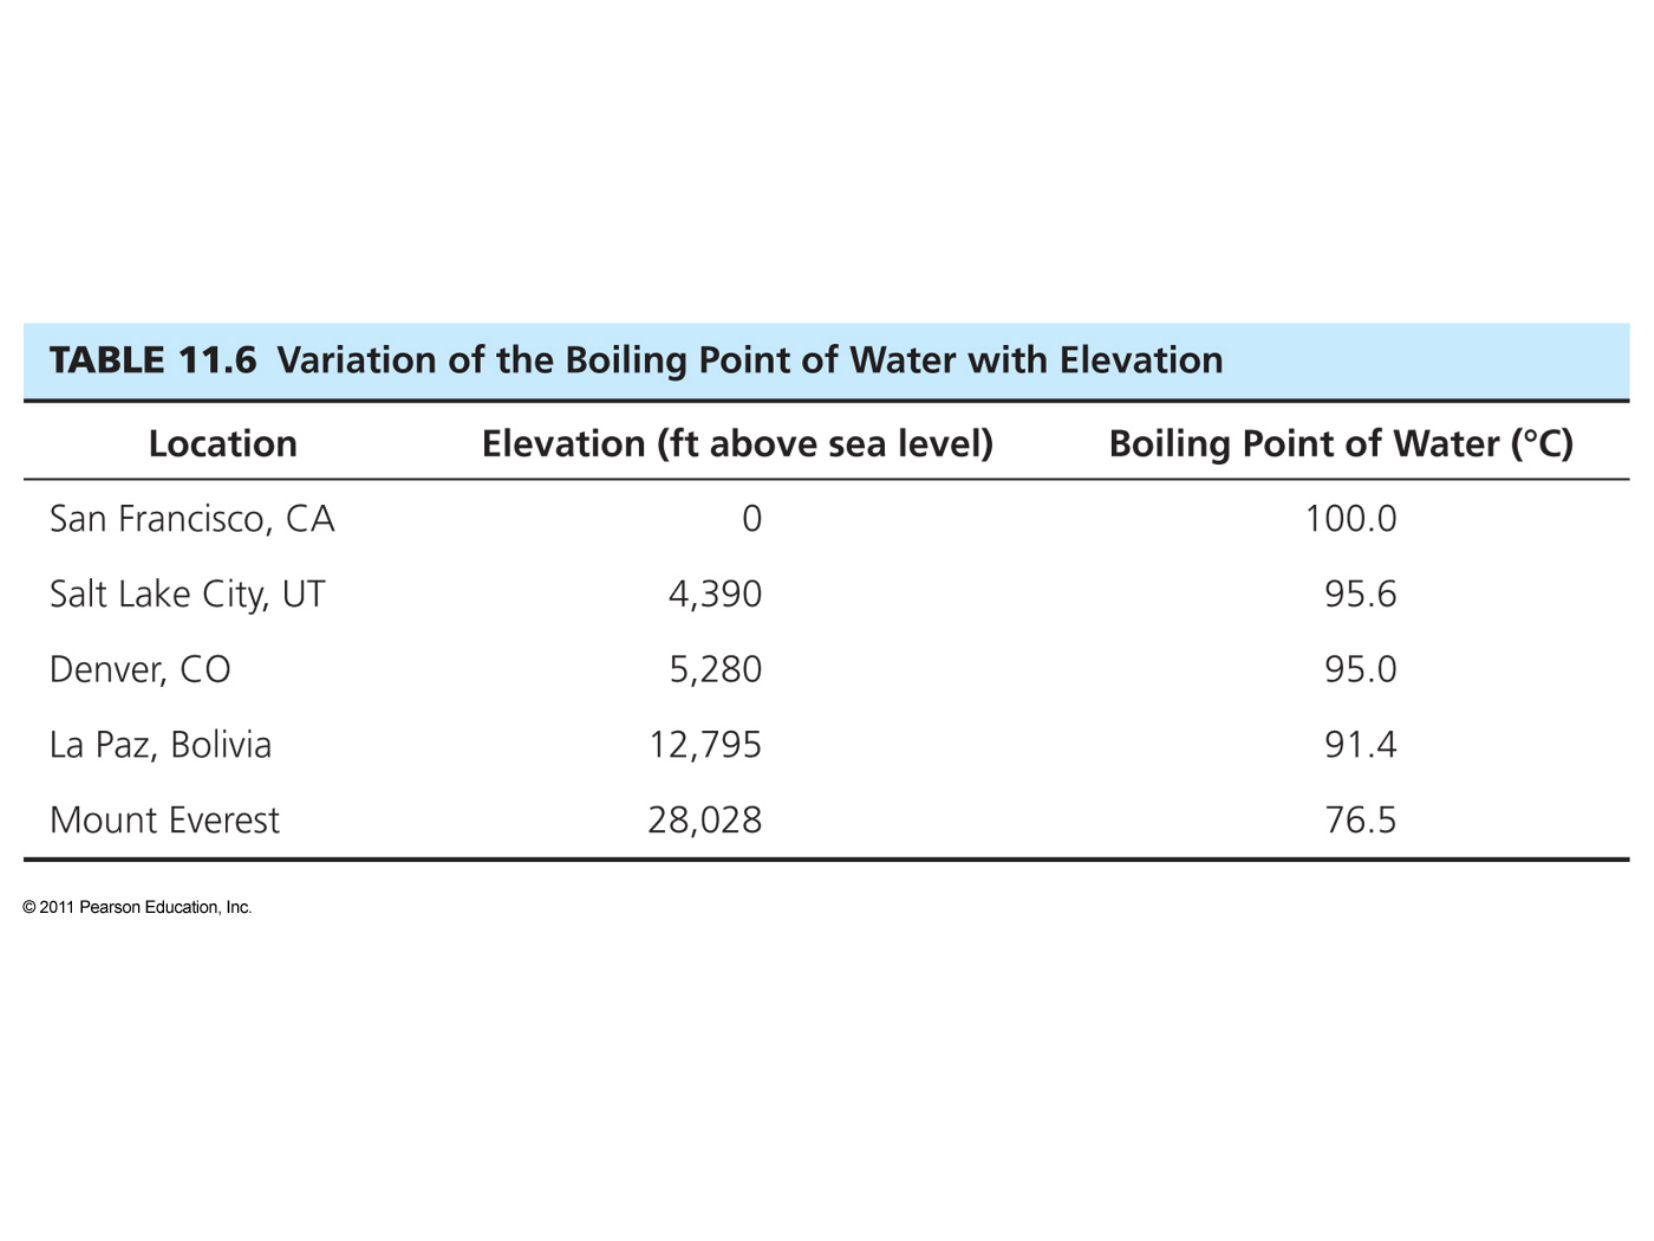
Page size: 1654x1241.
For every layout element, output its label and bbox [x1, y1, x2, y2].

picture [0, 299, 1654, 952]
